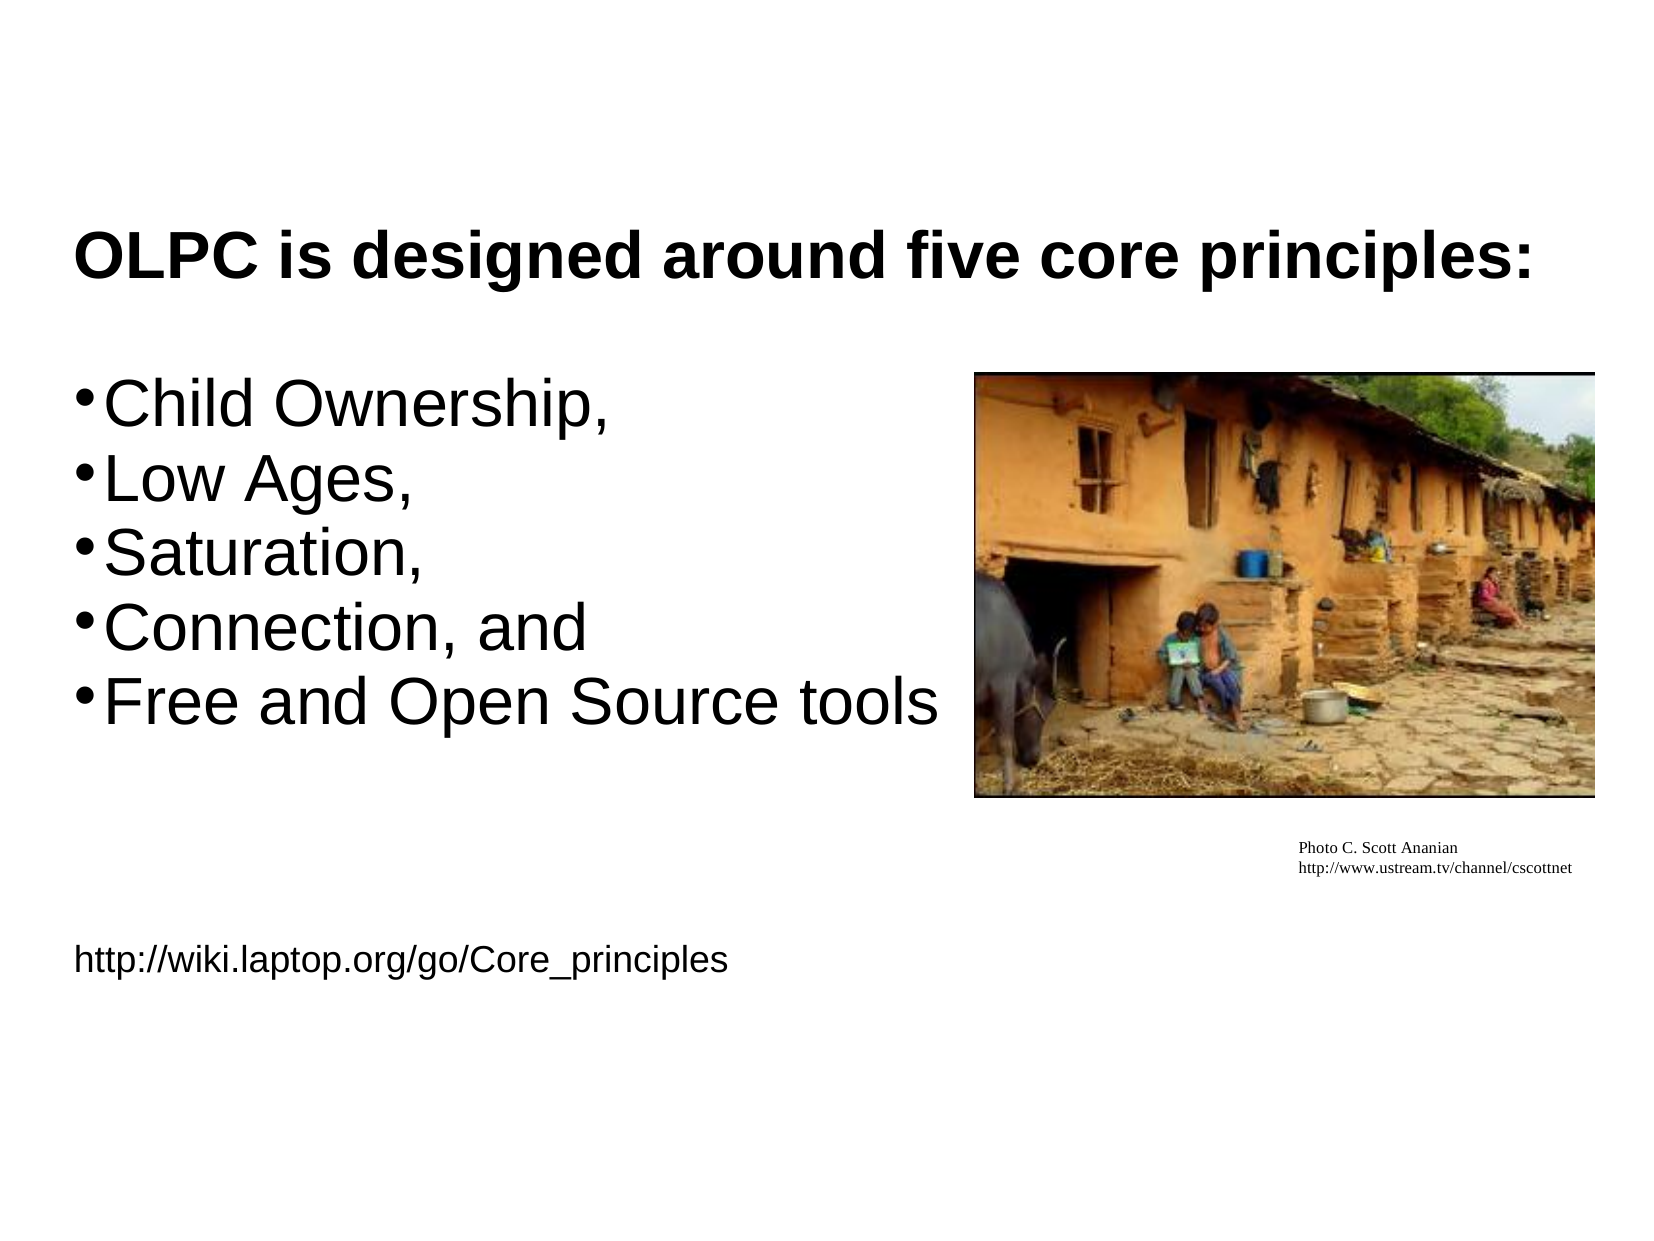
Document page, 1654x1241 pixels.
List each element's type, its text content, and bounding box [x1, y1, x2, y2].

text_box Photo C. Scott Ananian http://www.ustream.tv/channel/cscottnet [1283, 829, 1595, 886]
picture [974, 372, 1595, 798]
text_box OLPC is designed around five core principles: Child Ownership, Low Ages, Saturation, Connection, and Free and Open Source tools http://wiki.laptop.org/go/Core_principles [59, 206, 1595, 988]
